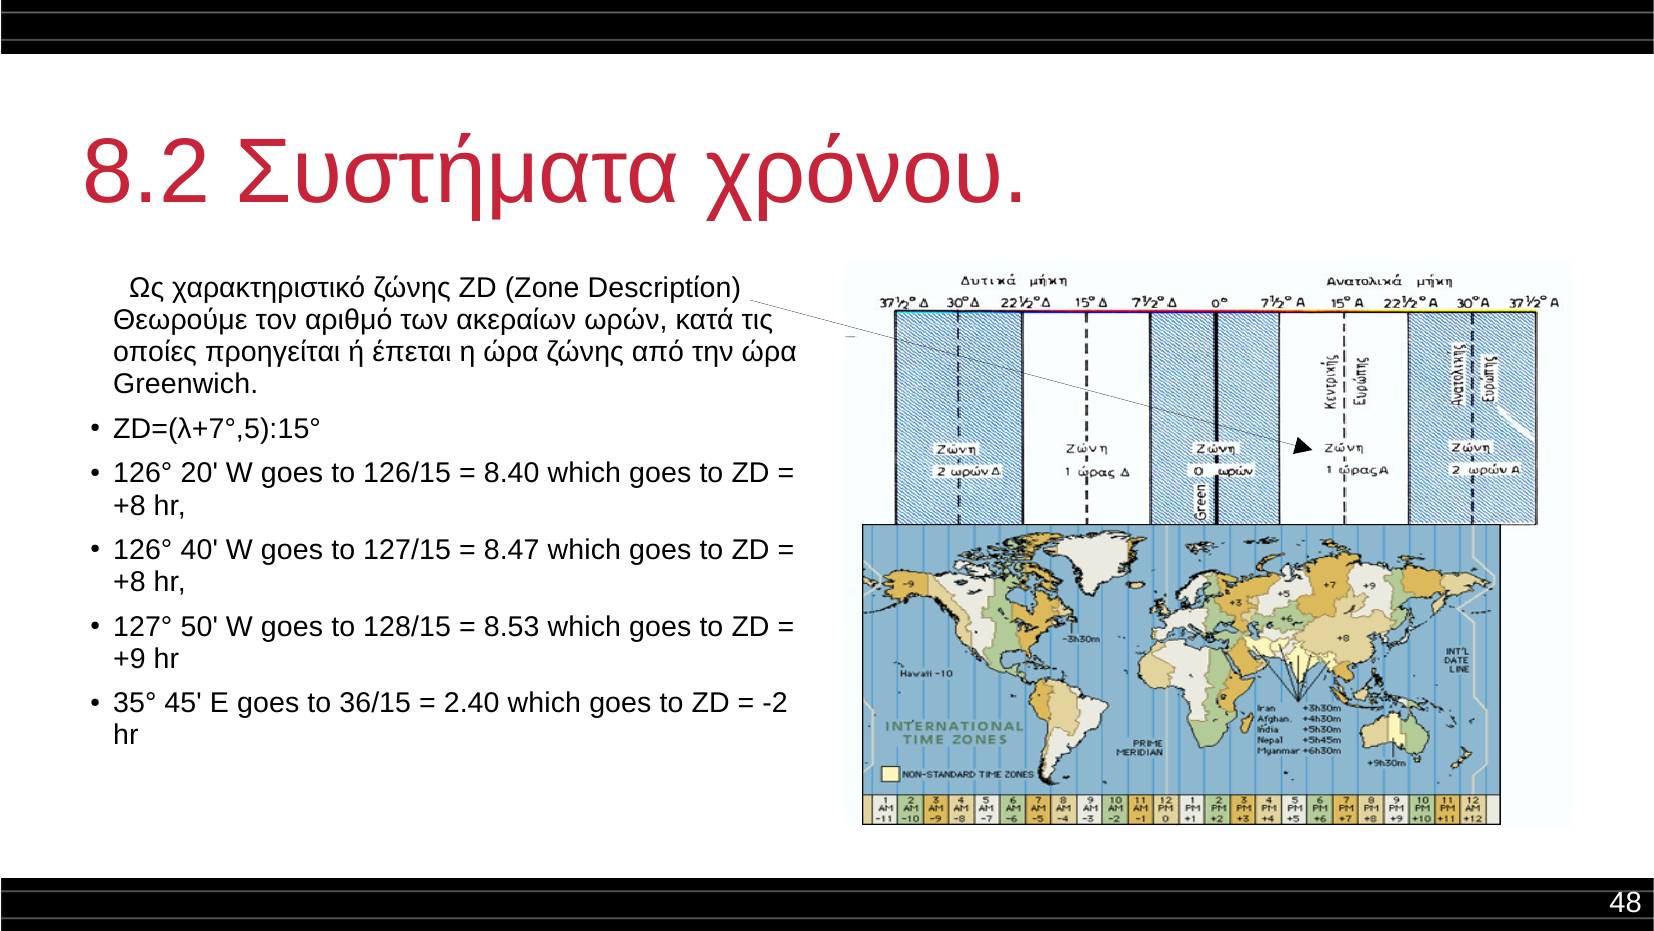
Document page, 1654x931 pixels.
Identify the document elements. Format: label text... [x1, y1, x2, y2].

picture [1, 0, 1654, 54]
picture [1, 878, 1654, 931]
picture [845, 262, 1572, 826]
title 8.2 Συστήματα χρόνου. [82, 92, 1571, 249]
list Ως χαρακτηριστικό ζώνης ΖD (Zone Descriptίon) Θεωρούμε τον αριθμό των ακεραίων ωρών, κατά τις οποίες προηγείται ή έπεται η ώρα ζώνης από την ώρα Greenwich. ΖD=(λ+7°,5):15° 126° 20' W goes to 126/15 = 8.40 which goes to ZD = +8 hr, 126° 40' W goes to 127/15 = 8.47 which goes to ZD = +8 hr, 127° 50' W goes to 128/15 = 8.53 which goes to ZD = +9 hr 35° 45' E goes to 36/15 = 2.40 which goes to ZD = -2 hr [82, 271, 809, 758]
